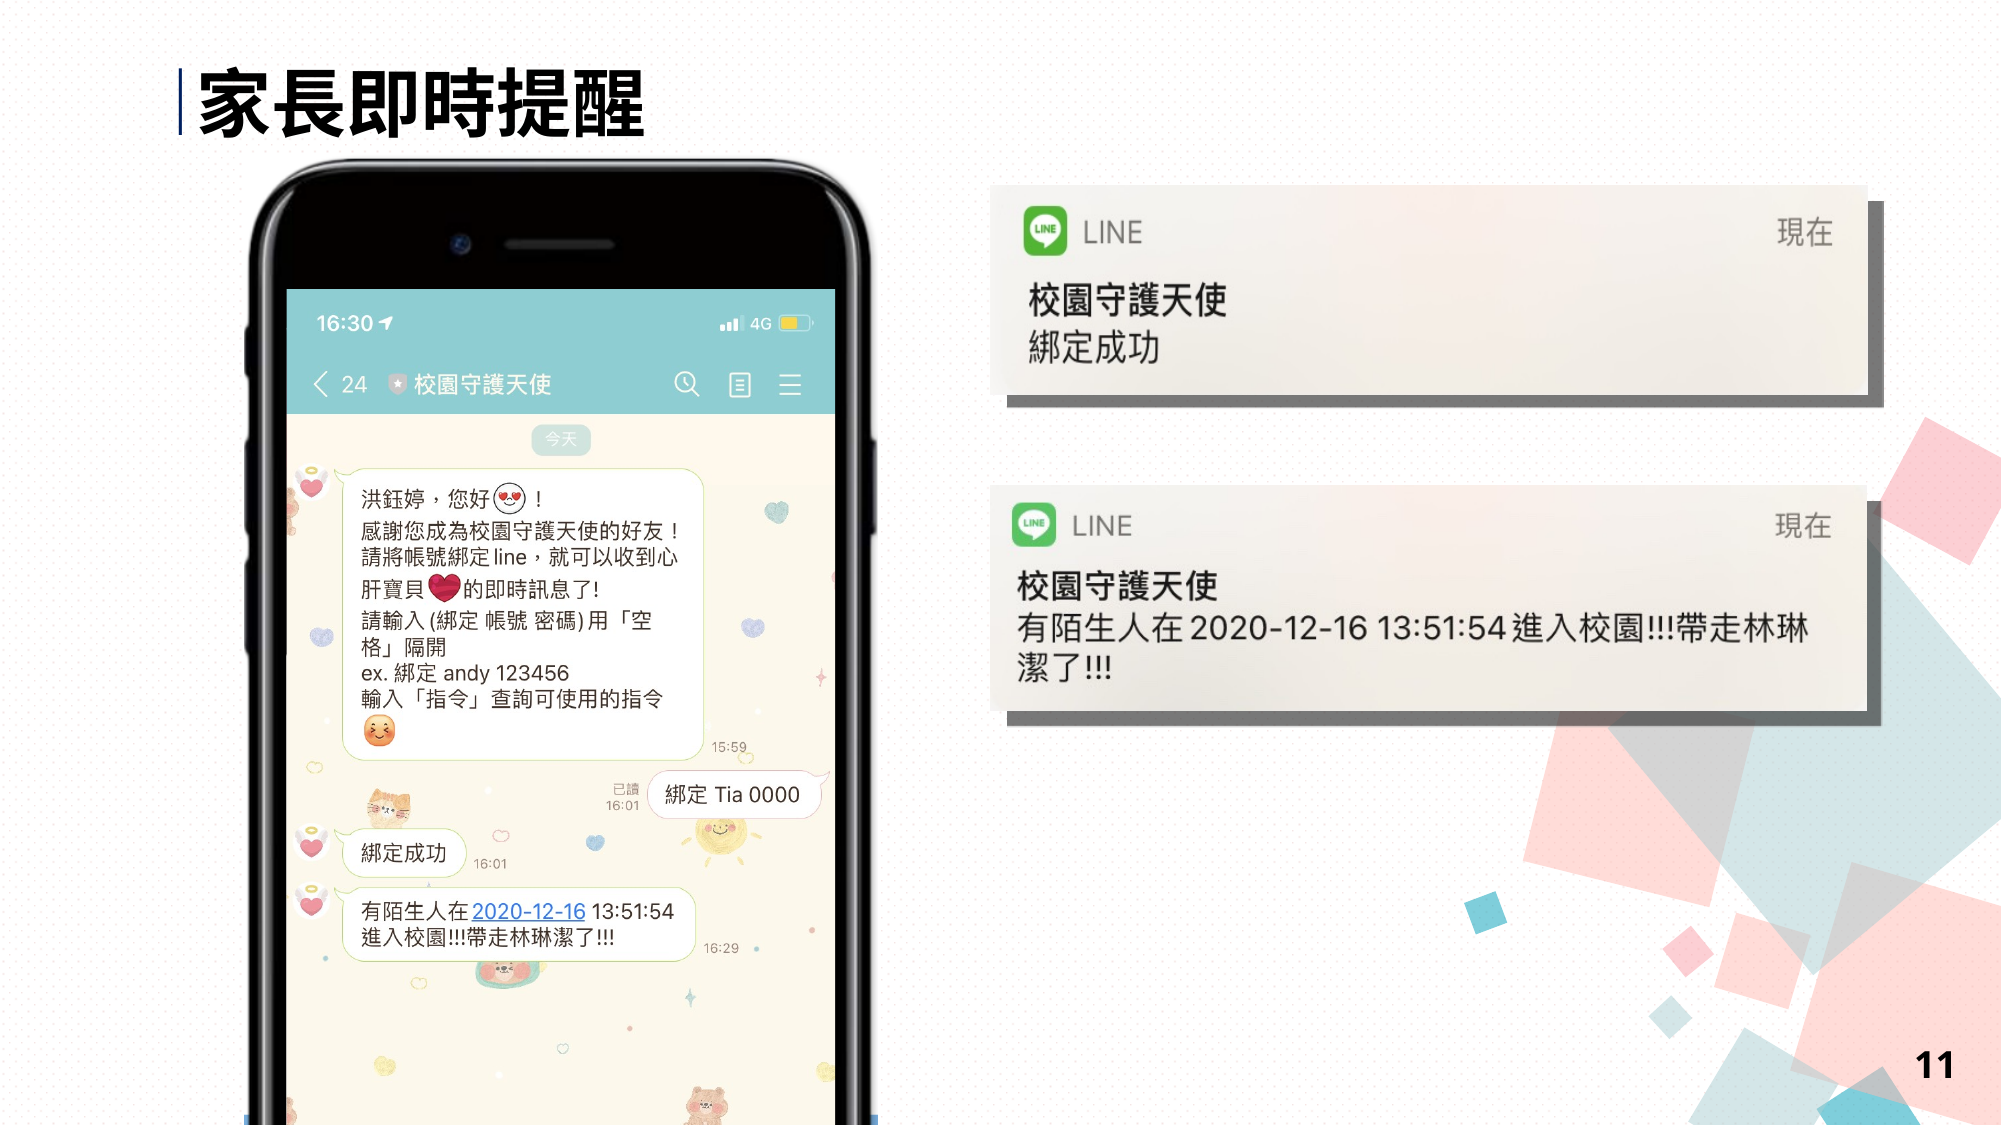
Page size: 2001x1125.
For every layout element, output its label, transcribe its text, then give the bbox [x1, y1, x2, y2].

picture [990, 485, 1867, 711]
text_box 11 [1899, 1033, 1973, 1094]
picture [990, 185, 1868, 395]
picture [244, 154, 878, 1125]
text_box 家長即時提醒 [181, 48, 667, 155]
text_box ｜ [133, 54, 230, 149]
